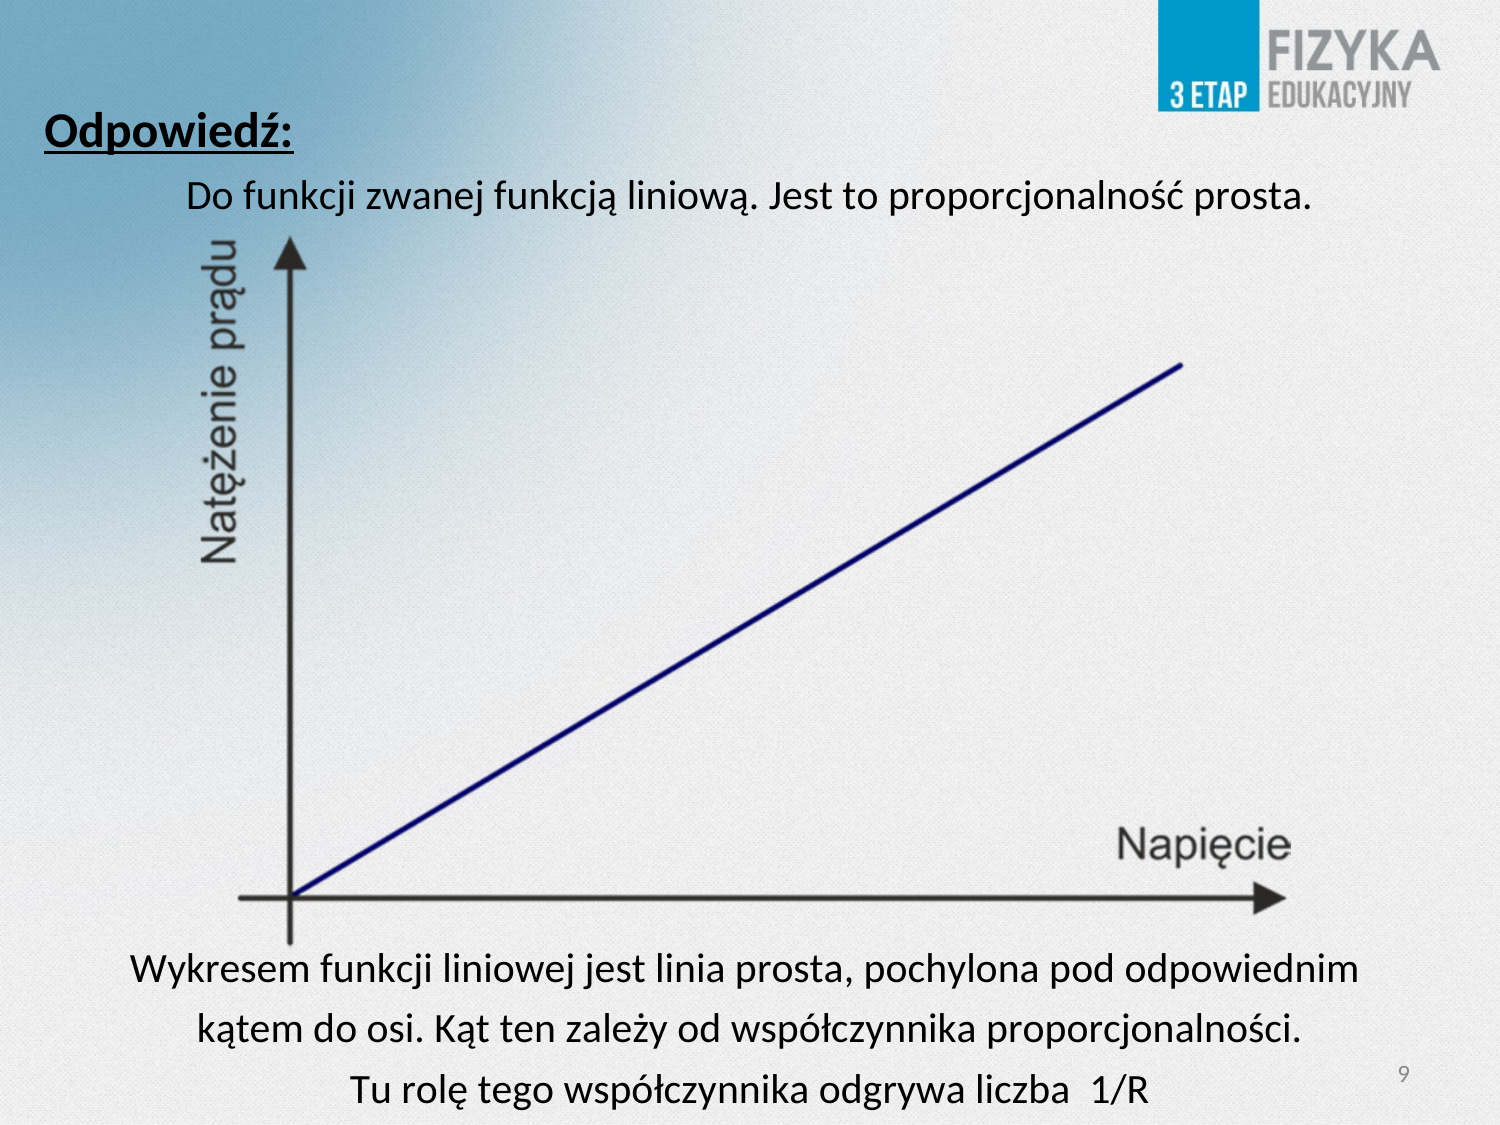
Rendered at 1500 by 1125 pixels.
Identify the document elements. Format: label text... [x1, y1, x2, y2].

picture [1191, 81, 1230, 90]
picture [1234, 81, 1247, 90]
text_box <numer> [1074, 1042, 1426, 1103]
picture [1171, 81, 1184, 90]
picture [141, 129, 1359, 1081]
text_box Odpowiedź: Do funkcji zwanej funkcją liniową. Jest to proporcjonalność prosta. Wykresem funkcji liniowej jest linia prosta, pochylona pod odpowiednim kątem do osi. Kąt ten zależy od współczynnika proporcjonalności. Tu rolę tego współczynnika odgrywa liczba 1/R [29, 90, 1471, 1120]
picture [0, 0, 1500, 1125]
